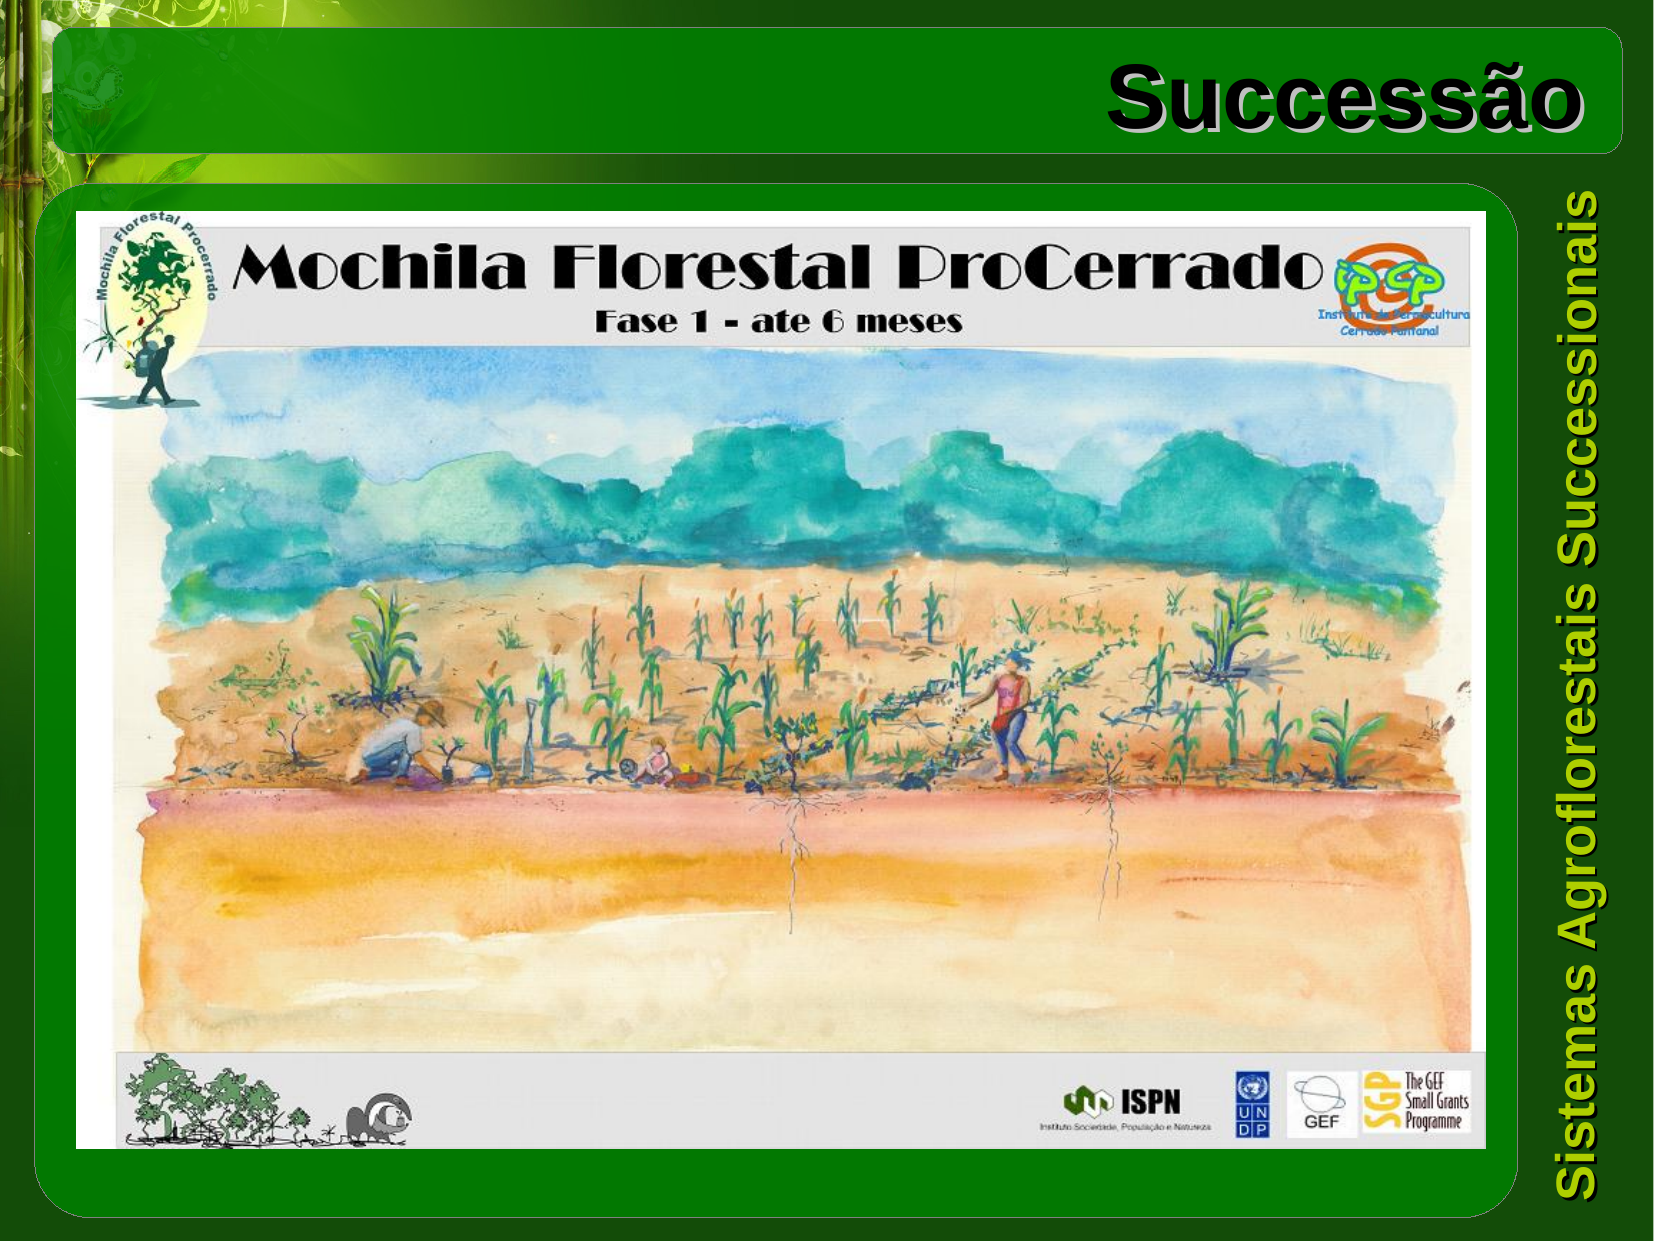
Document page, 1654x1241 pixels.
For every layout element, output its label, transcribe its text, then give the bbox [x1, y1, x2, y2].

title Successão [1078, 45, 1612, 148]
picture [0, 0, 1654, 1241]
